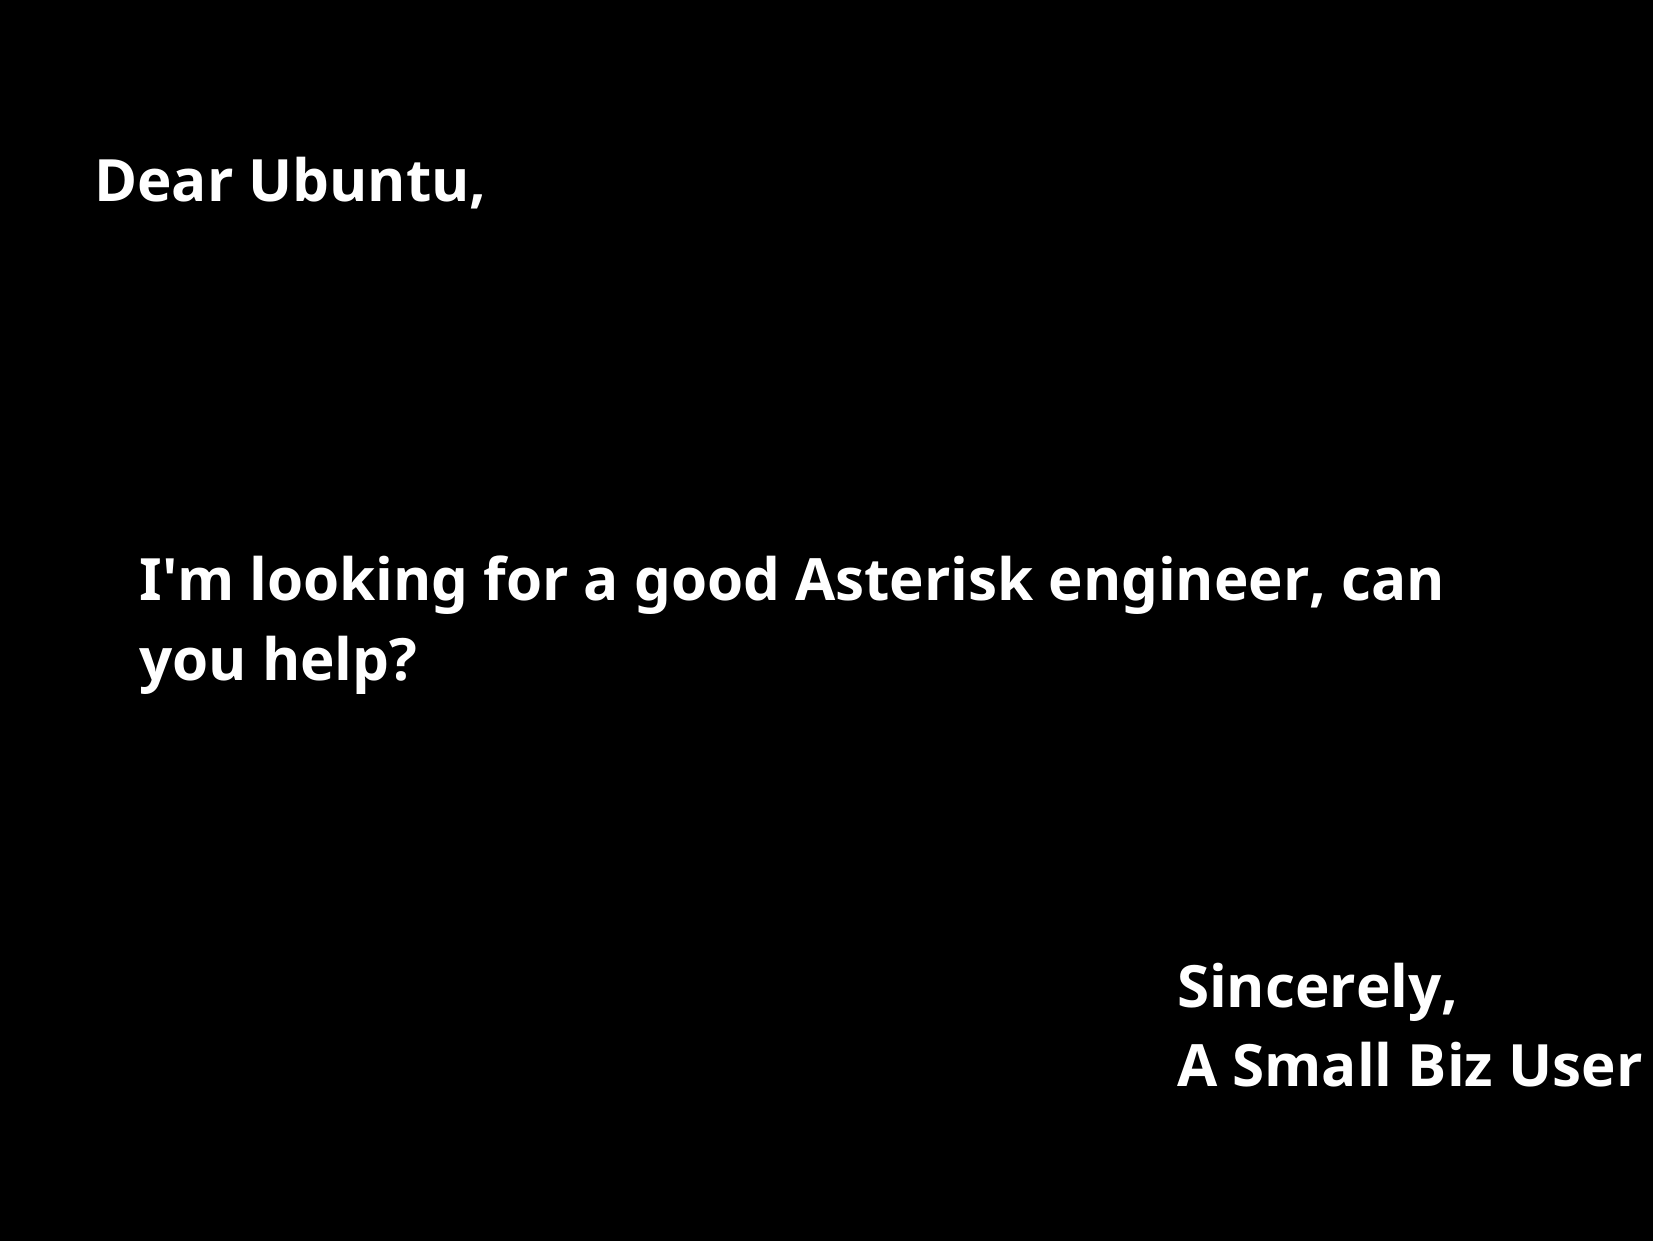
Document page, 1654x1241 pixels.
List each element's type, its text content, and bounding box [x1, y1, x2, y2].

text_box Sincerely, A Small Biz User [1162, 937, 1653, 1091]
text_box Dear Ubuntu, [0, 131, 599, 216]
text_box I'm looking for a good Asterisk engineer, can you help? [124, 531, 1463, 615]
